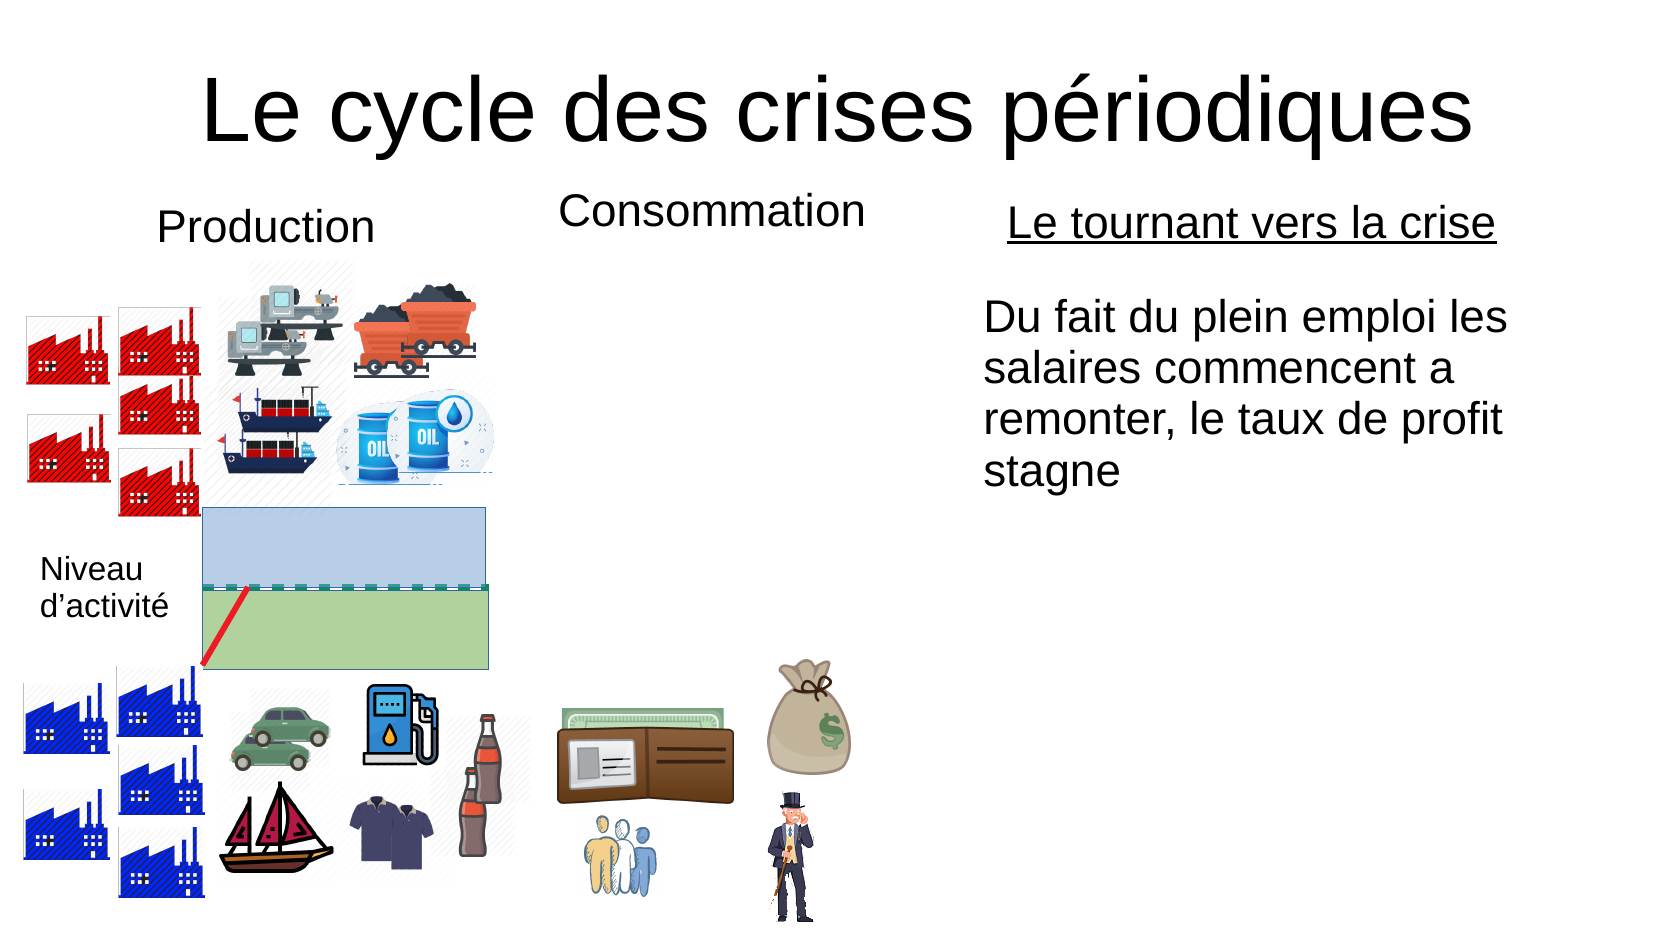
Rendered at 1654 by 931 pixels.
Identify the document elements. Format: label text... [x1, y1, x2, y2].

text_box [203, 590, 489, 670]
picture [578, 814, 662, 899]
text_box [202, 590, 242, 658]
text_box Consommation [543, 177, 886, 295]
text_box Le tournant vers la crise [992, 189, 1642, 272]
picture [118, 744, 205, 815]
text_box Production [141, 193, 402, 260]
picture [767, 659, 851, 775]
picture [118, 259, 497, 517]
text_box Niveau d’activité [25, 543, 202, 643]
picture [557, 708, 734, 804]
picture [215, 681, 532, 886]
text_box Du fait du plein emploi les salaires commencent a remonter, le taux de profit stagne [968, 283, 1630, 504]
picture [23, 788, 110, 860]
picture [23, 682, 110, 754]
picture [27, 414, 111, 483]
title Le cycle des crises périodiques [47, 7, 1630, 213]
picture [26, 316, 110, 386]
picture [116, 665, 203, 737]
text_box [202, 507, 486, 588]
picture [767, 791, 814, 922]
picture [118, 826, 205, 898]
